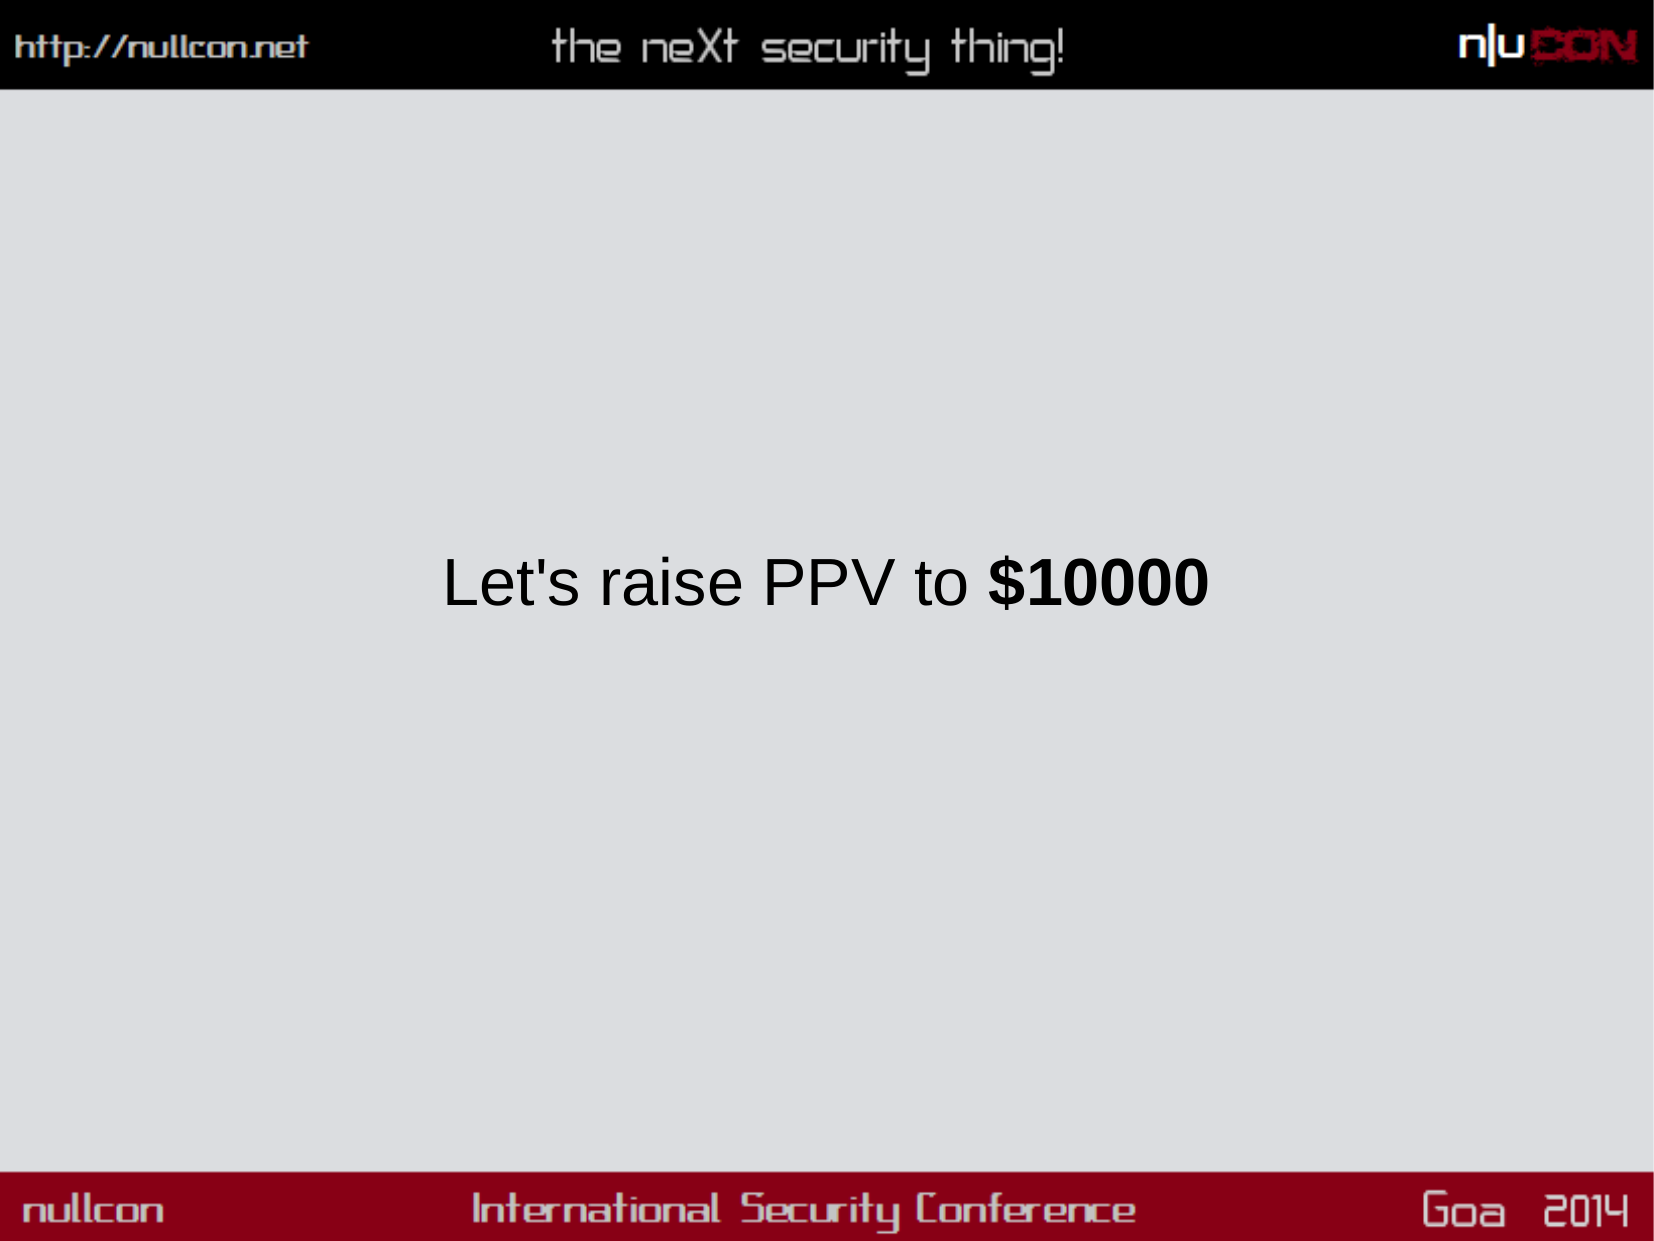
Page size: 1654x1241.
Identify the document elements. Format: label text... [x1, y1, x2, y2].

picture [0, 0, 1654, 1241]
subtitle Let's raise PPV to $10000 [82, 102, 1571, 1063]
